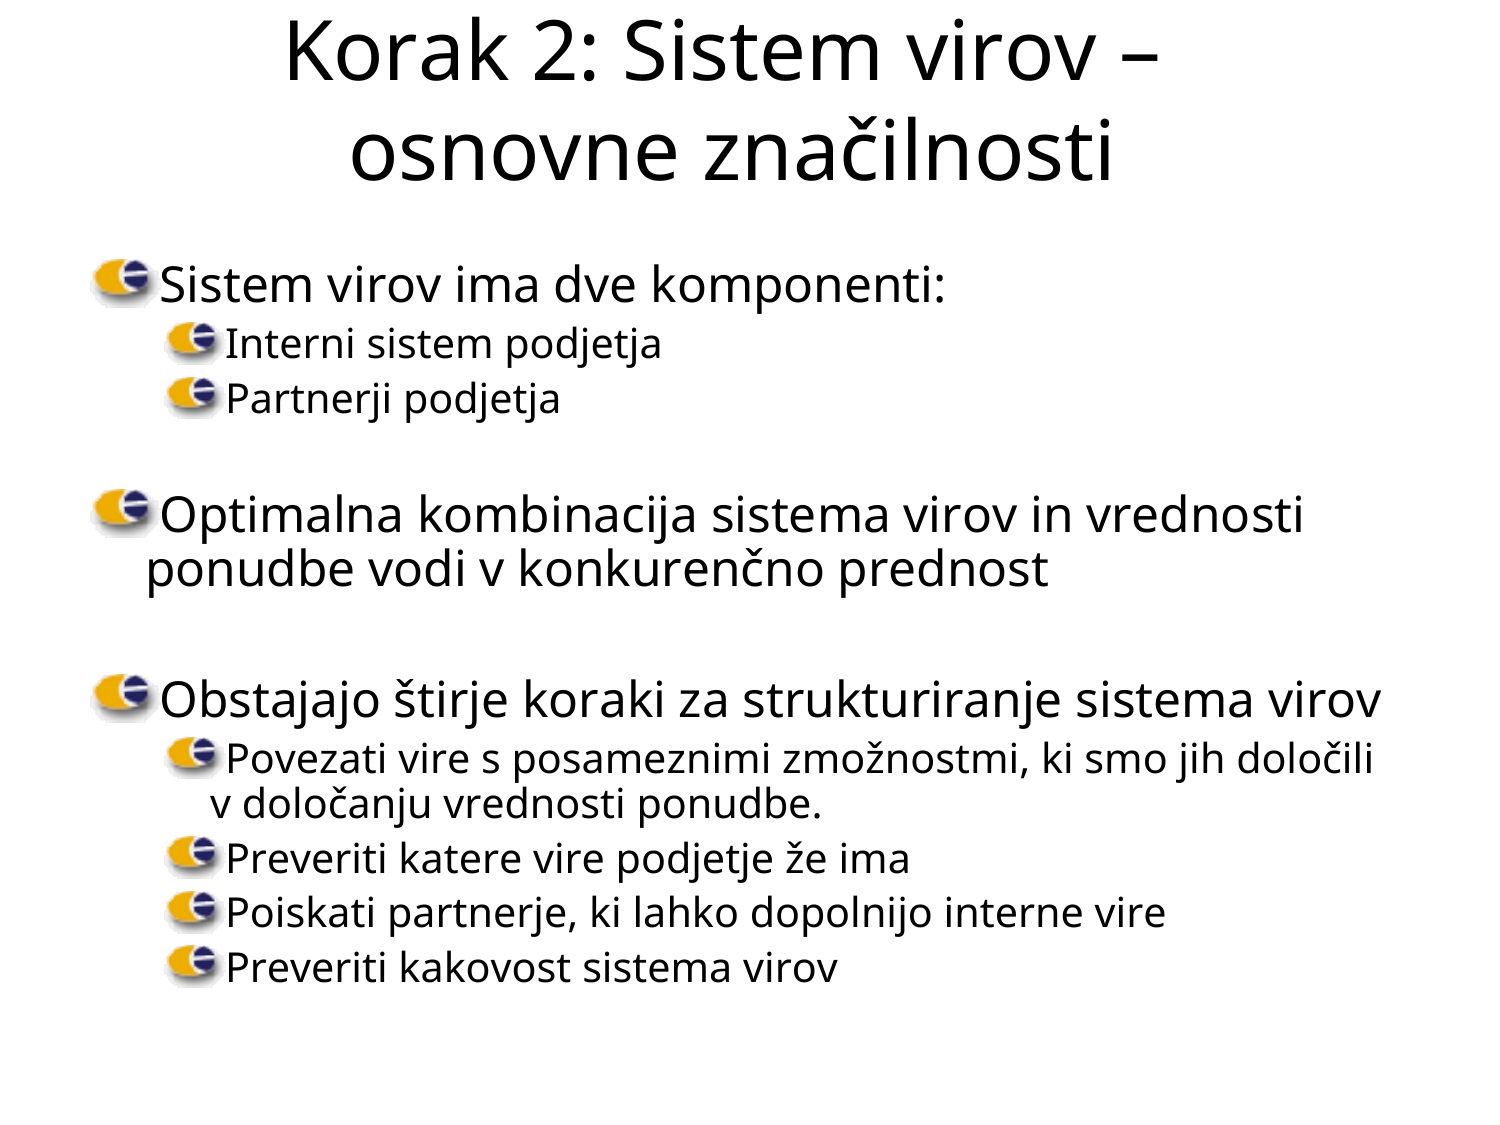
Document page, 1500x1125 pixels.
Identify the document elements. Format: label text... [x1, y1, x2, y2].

list Sistem virov ima dve komponenti: Interni sistem podjetja Partnerji podjetja Optimalna kombinacija sistema virov in vrednosti ponudbe vodi v konkurenčno prednost Obstajajo štirje koraki za strukturiranje sistema virov Povezati vire s posameznimi zmožnostmi, ki smo jih določili v določanju vrednosti ponudbe. Preveriti katere vire podjetje že ima Poiskati partnerje, ki lahko dopolnijo interne vire Preveriti kakovost sistema virov [74, 252, 1417, 1008]
title Korak 2: Sistem virov – osnovne značilnosti [0, 0, 1466, 206]
